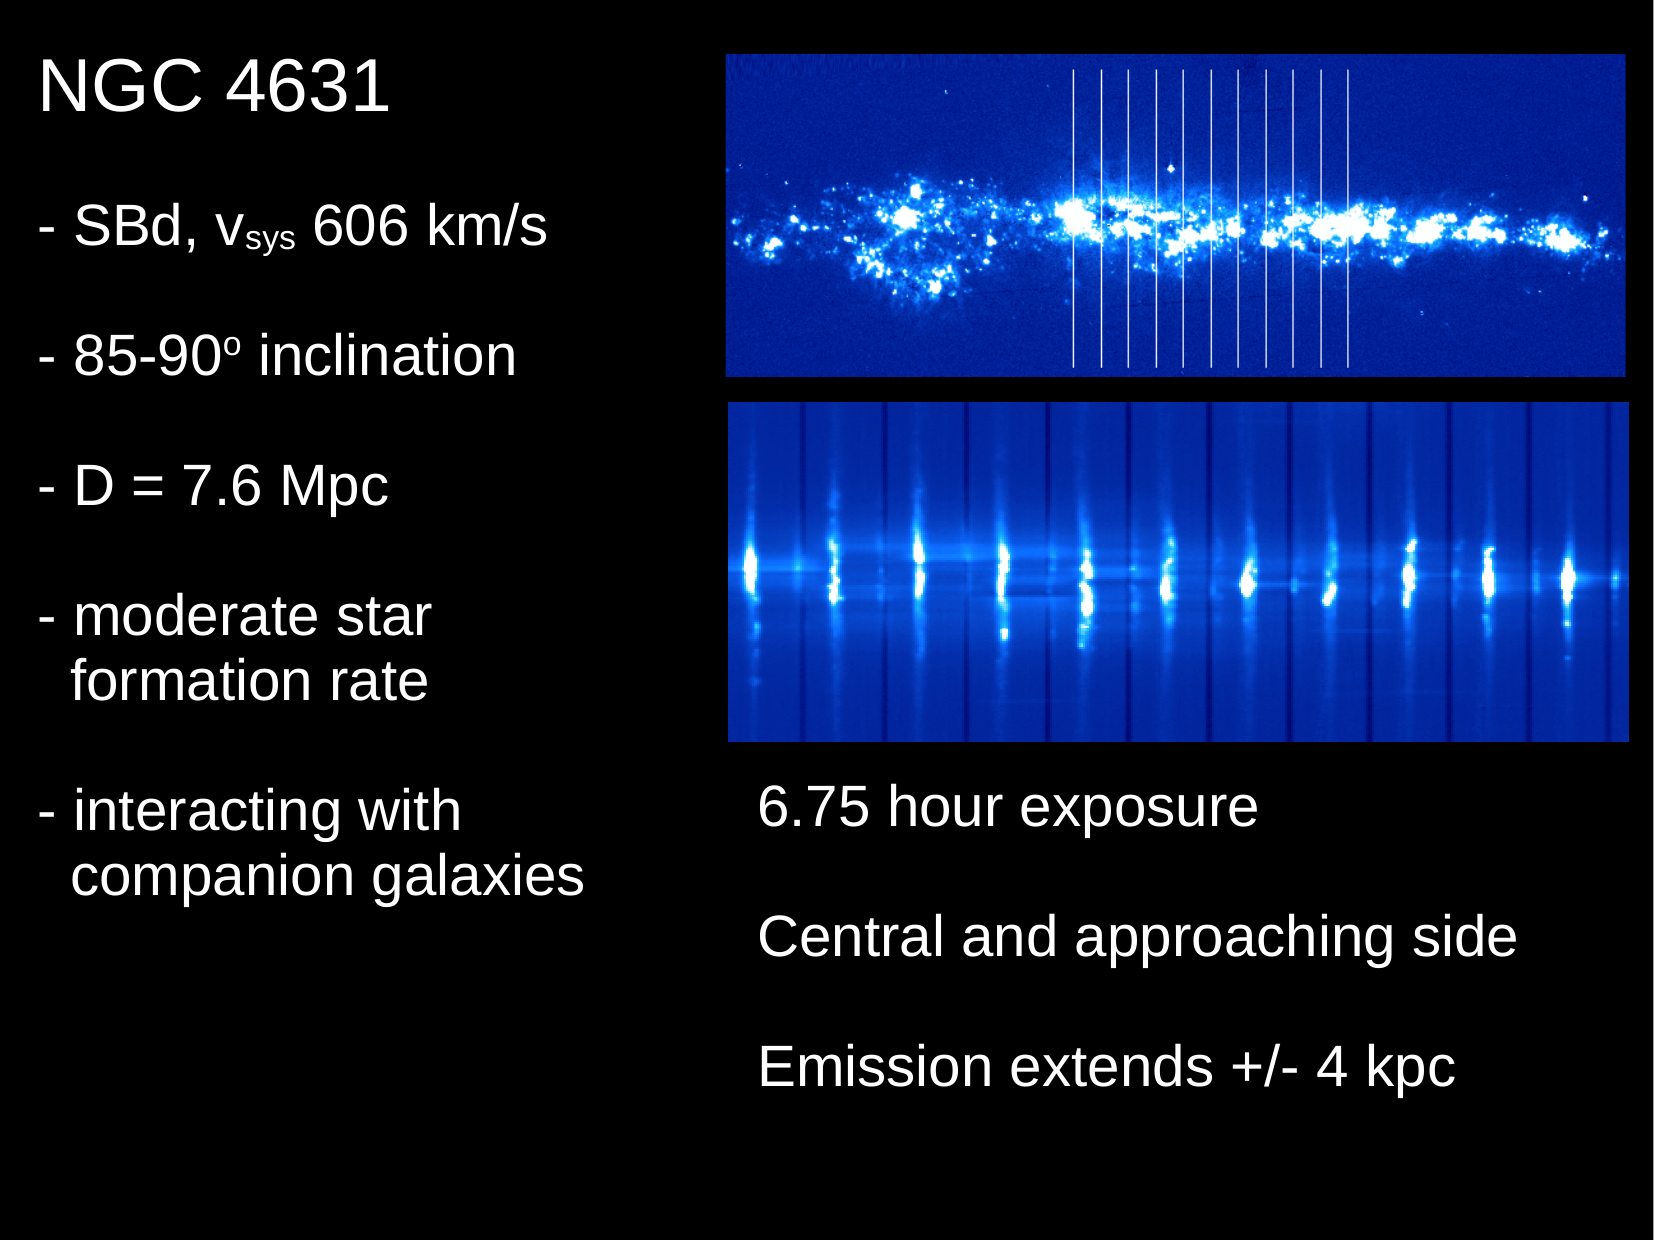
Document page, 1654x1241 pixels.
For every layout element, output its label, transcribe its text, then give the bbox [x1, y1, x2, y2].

picture [728, 402, 1629, 742]
text_box 6.75 hour exposure Central and approaching side Emission extends +/- 4 kpc [742, 766, 1652, 1172]
text_box NGC 4631 - SBd, vsys 606 km/s - 85-90o inclination - D = 7.6 Mpc - moderate star formation rate - interacting with companion galaxies [22, 36, 707, 937]
picture [725, 54, 1626, 377]
